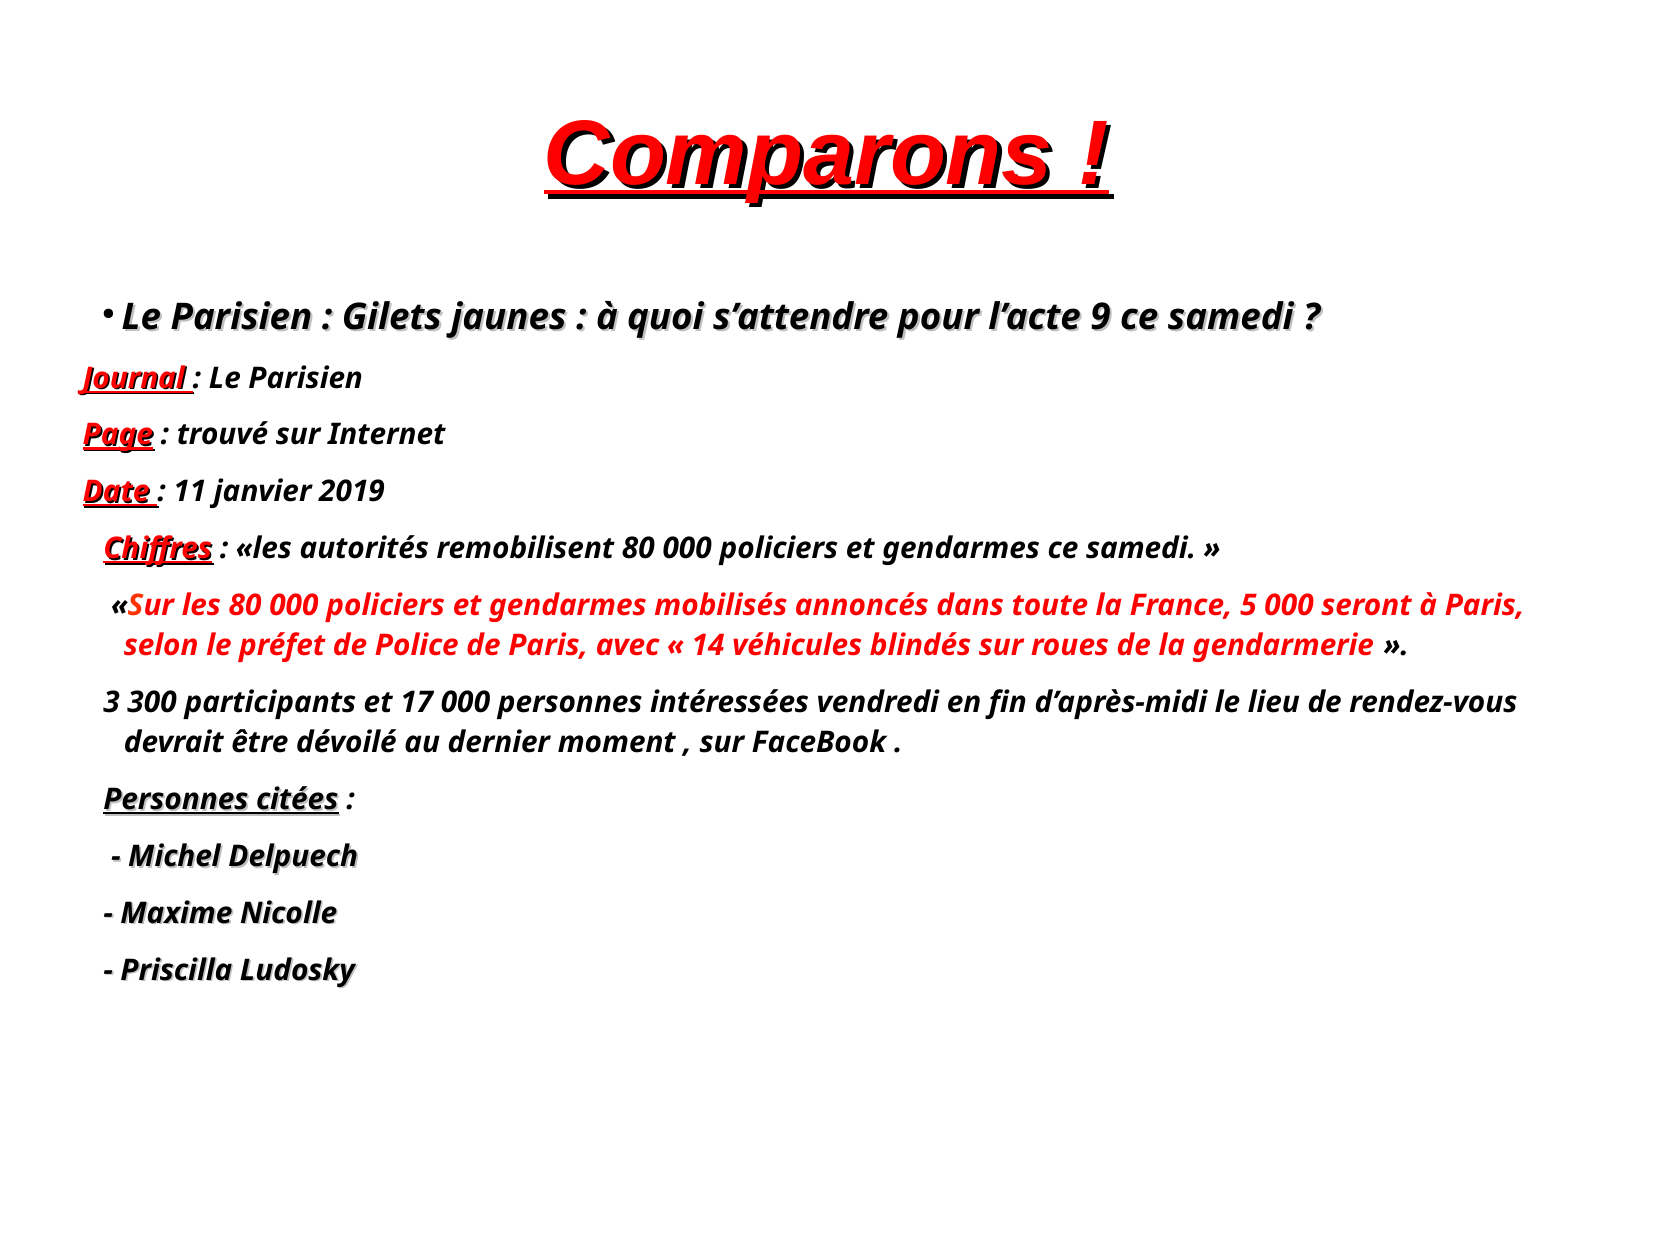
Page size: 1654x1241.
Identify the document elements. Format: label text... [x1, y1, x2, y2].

title Comparons ! [82, 49, 1571, 257]
list Le Parisien : Gilets jaunes : à quoi s’attendre pour l’acte 9 ce samedi ? Journal : Le Parisien Page : trouvé sur Internet Date : 11 janvier 2019 Chiffres : «les autorités remobilisent 80 000 policiers et gendarmes ce samedi. » «Sur les 80 000 policiers et gendarmes mobilisés annoncés dans toute la France, 5 000 seront à Paris, selon le préfet de Police de Paris, avec « 14 véhicules blindés sur roues de la gendarmerie ». 3 300 participants et 17 000 personnes intéressées vendredi en fin d’après-midi le lieu de rendez-vous devrait être dévoilé au dernier moment , sur FaceBook . Personnes citées : - Michel Delpuech - Maxime Nicolle - Priscilla Ludosky [82, 290, 1571, 1010]
